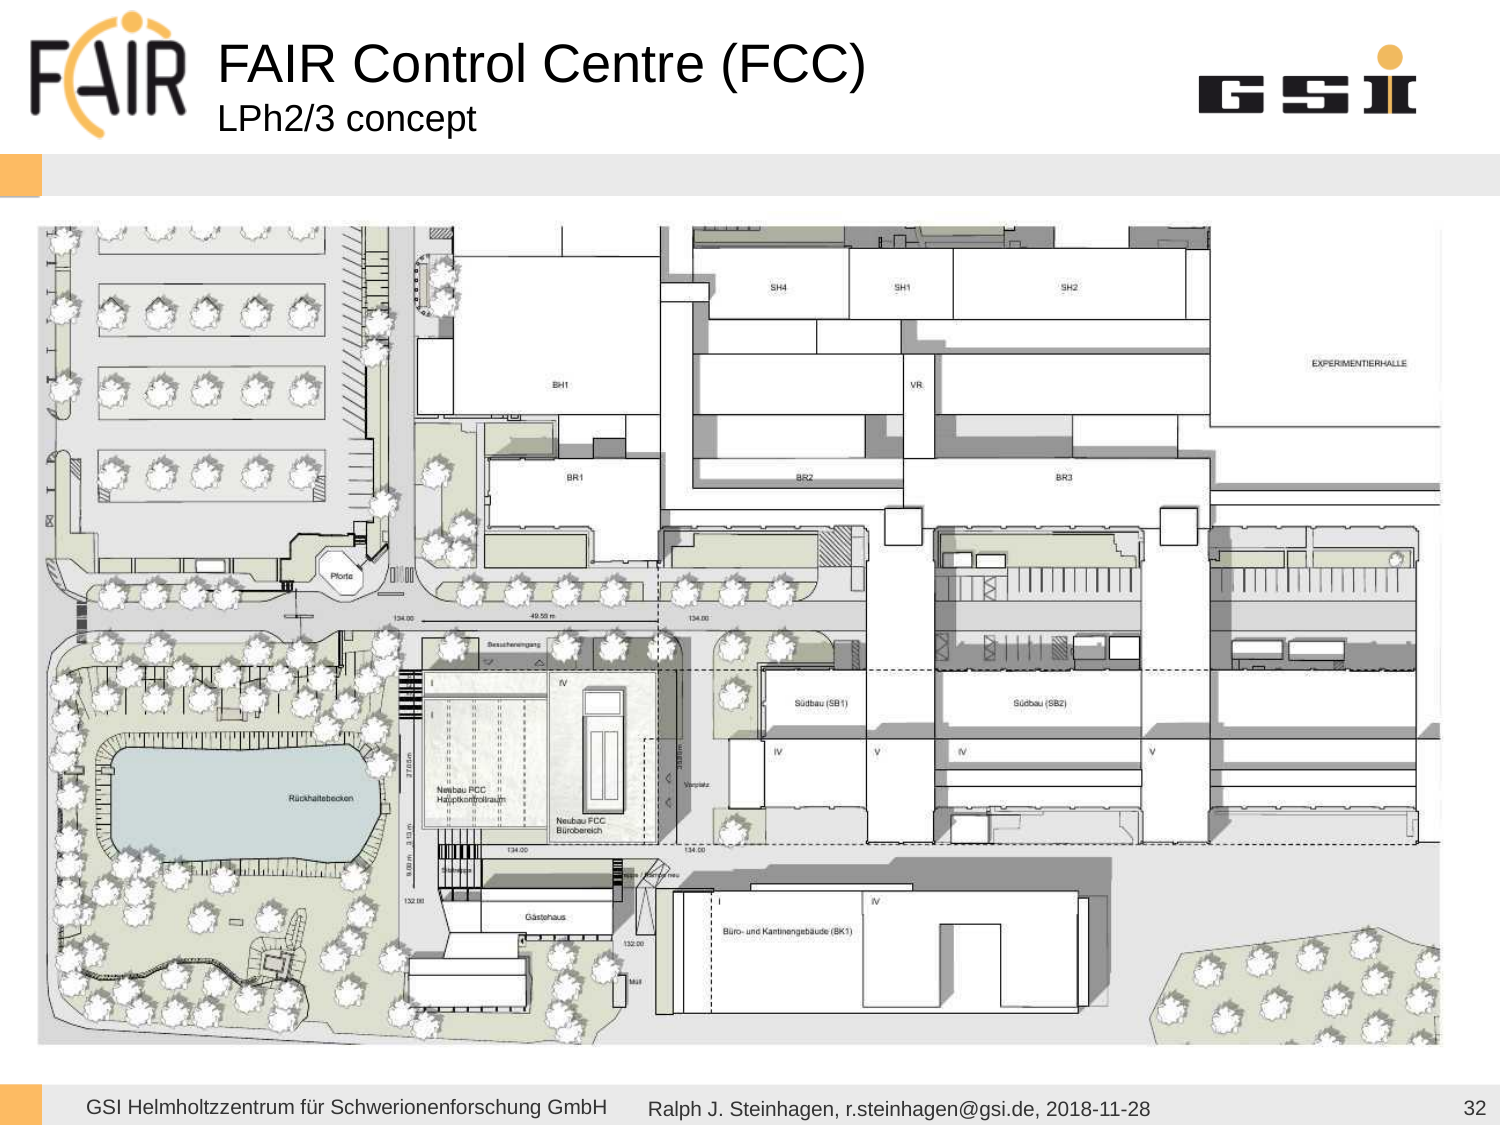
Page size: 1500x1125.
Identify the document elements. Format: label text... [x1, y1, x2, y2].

picture [27, 211, 1448, 1052]
picture [1197, 42, 1419, 117]
picture [30, 9, 187, 141]
text_box FAIR Control Centre (FCC) LPh2/3 concept [217, 20, 1179, 147]
